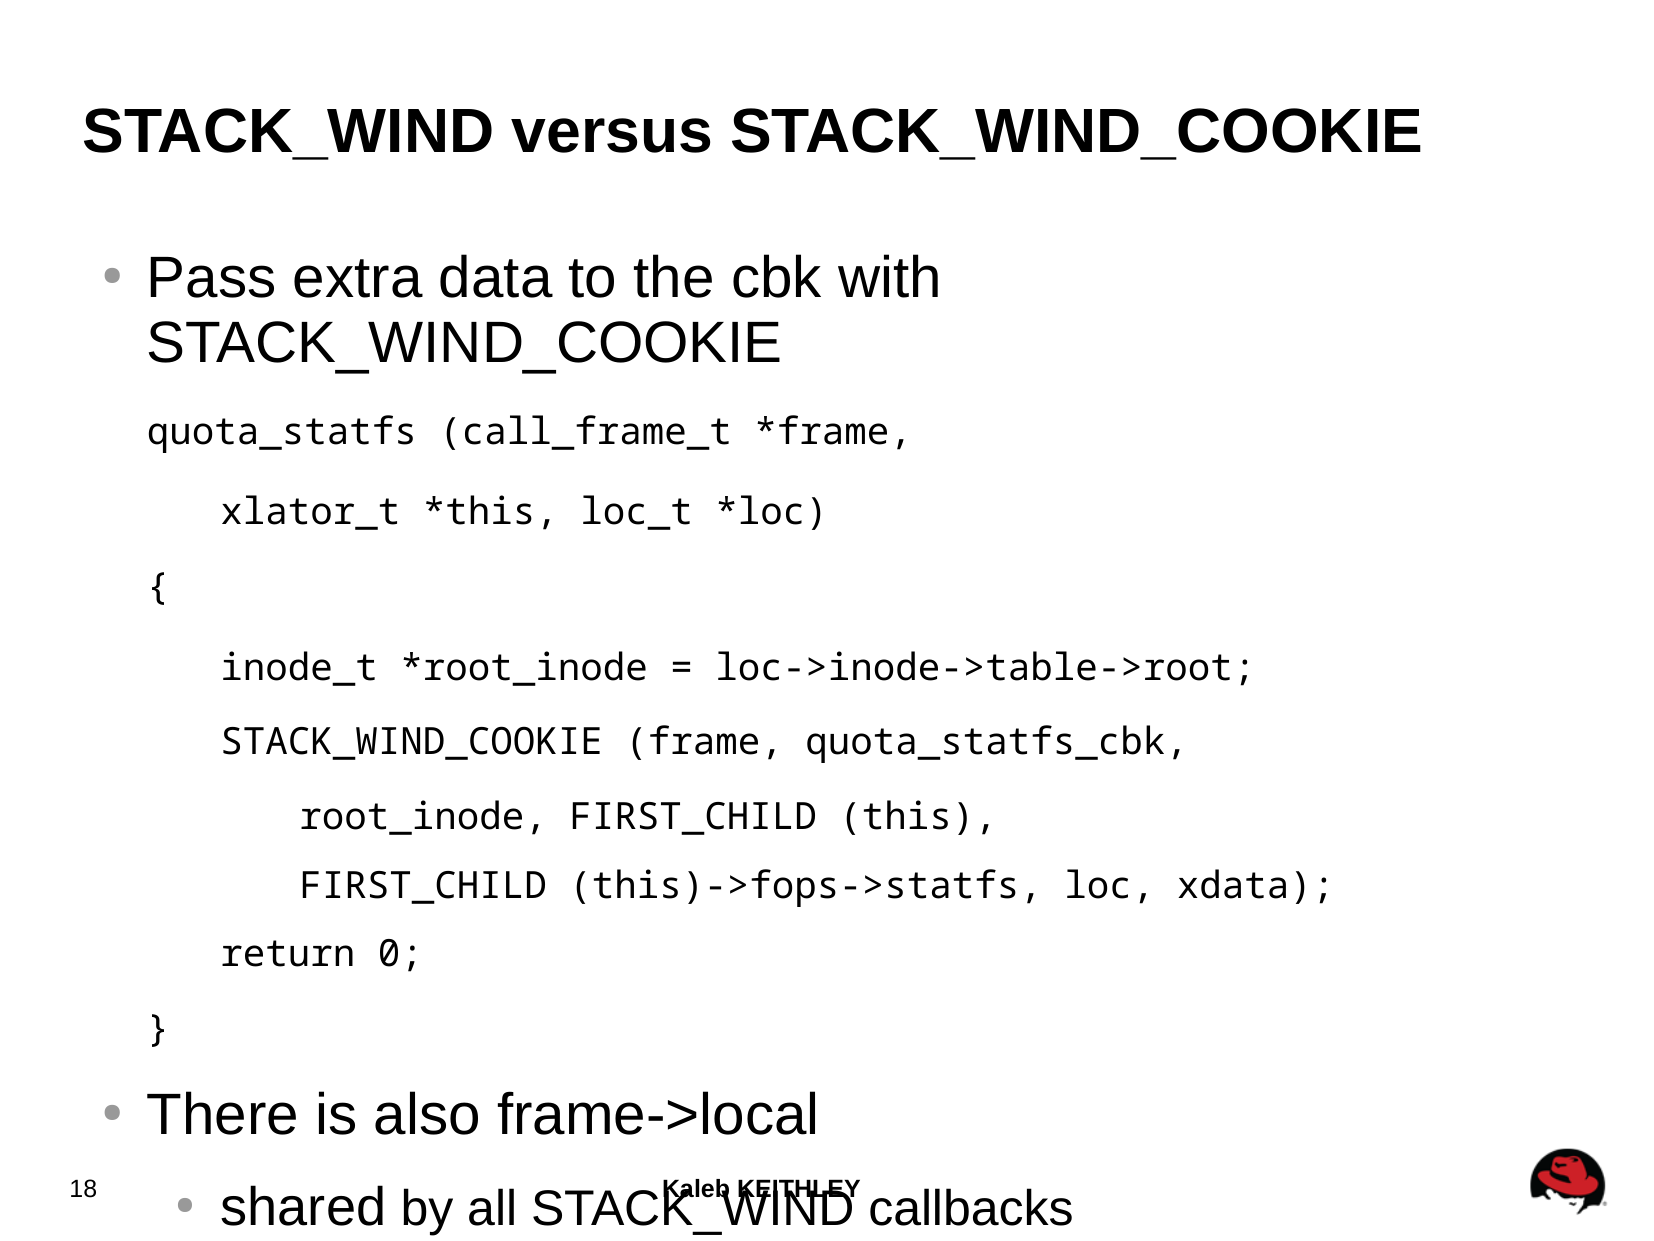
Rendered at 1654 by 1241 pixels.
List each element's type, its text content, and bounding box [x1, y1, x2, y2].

title STACK_WIND versus STACK_WIND_COOKIE [82, 37, 1571, 226]
list Pass extra data to the cbk with STACK_WIND_COOKIE quota_statfs (call_frame_t *frame, xlator_t *this, loc_t *loc) { inode_t *root_inode = loc->inode->table->root; STACK_WIND_COOKIE (frame, quota_statfs_cbk, root_inode, FIRST_CHILD (this), FIRST_CHILD (this)->fops->statfs, loc, xdata); return 0; } There is also frame->local shared by all STACK_WIND callbacks [86, 244, 1576, 1241]
picture [1576, 1146, 1613, 1224]
